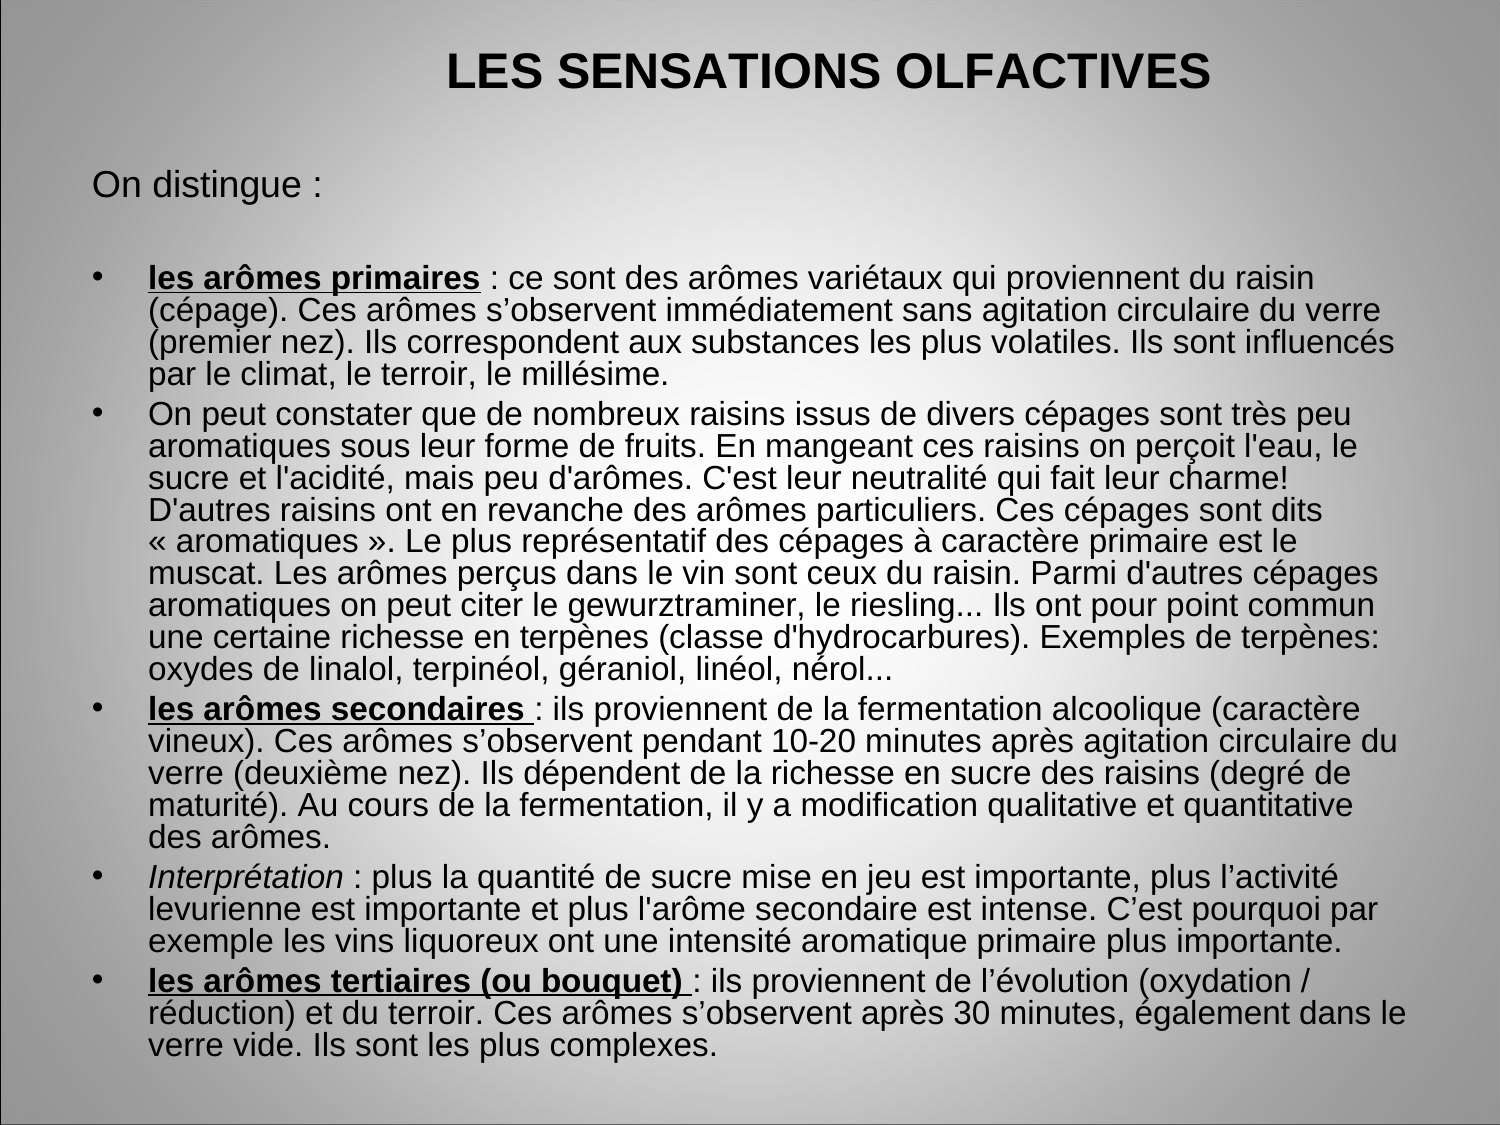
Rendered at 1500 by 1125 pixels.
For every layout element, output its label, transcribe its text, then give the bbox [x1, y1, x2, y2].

text_box LES SENSATIONS OLFACTIVES [431, 30, 1227, 107]
list On distingue : les arômes primaires : ce sont des arômes variétaux qui proviennent du raisin (cépage). Ces arômes s’observent immédiatement sans agitation circulaire du verre (premier nez). Ils correspondent aux substances les plus volatiles. Ils sont influencés par le climat, le terroir, le millésime. On peut constater que de nombreux raisins issus de divers cépages sont très peu aromatiques sous leur forme de fruits. En mangeant ces raisins on perçoit l'eau, le sucre et l'acidité, mais peu d'arômes. C'est leur neutralité qui fait leur charme! D'autres raisins ont en revanche des arômes particuliers. Ces cépages sont dits « aromatiques ». Le plus représentatif des cépages à caractère primaire est le muscat. Les arômes perçus dans le vin sont ceux du raisin. Parmi d'autres cépages aromatiques on peut citer le gewurztraminer, le riesling... Ils ont pour point commun une certaine richesse en terpènes (classe d'hydrocarbures). Exemples de terpènes: oxydes de linalol, terpinéol, géraniol, linéol, nérol... les arômes secondaires : ils proviennent de la fermentation alcoolique (caractère vineux). Ces arômes s’observent pendant 10-20 minutes après agitation circulaire du verre (deuxième nez). Ils dépendent de la richesse en sucre des raisins (degré de maturité). Au cours de la fermentation, il y a modification qualitative et quantitative des arômes. Interprétation : plus la quantité de sucre mise en jeu est importante, plus l’activité levurienne est importante et plus l'arôme secondaire est intense. C’est pourquoi par exemple les vins liquoreux ont une intensité aromatique primaire plus importante. les arômes tertiaires (ou bouquet) : ils proviennent de l’évolution (oxydation / réduction) et du terroir. Ces arômes s’observent après 30 minutes, également dans le verre vide. Ils sont les plus complexes. [76, 160, 1427, 1083]
picture [0, 0, 1500, 1125]
